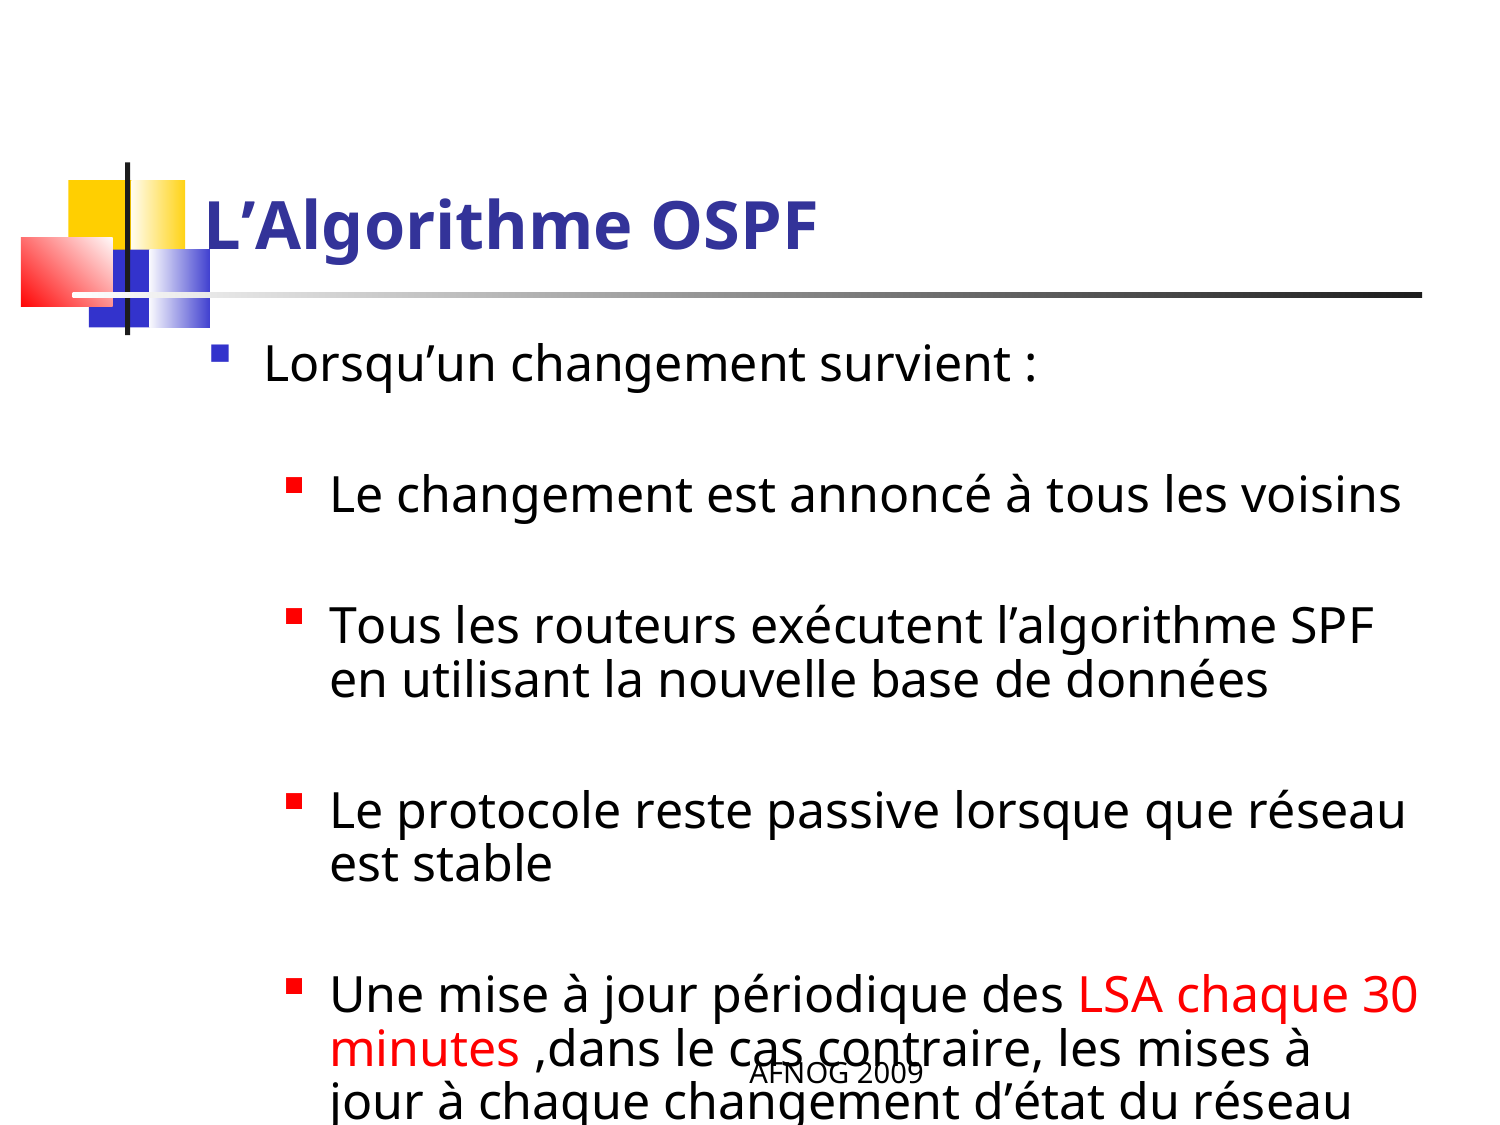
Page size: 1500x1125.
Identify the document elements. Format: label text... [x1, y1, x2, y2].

list Lorsqu’un changement survient : Le changement est annoncé à tous les voisins Tous les routeurs exécutent l’algorithme SPF en utilisant la nouvelle base de données Le protocole reste passive lorsque que réseau est stable Une mise à jour périodique des LSA chaque 30 minutes ,dans le cas contraire, les mises à jour à chaque changement d’état du réseau [193, 330, 1436, 1125]
title L’Algorithme OSPF [188, 80, 1235, 276]
